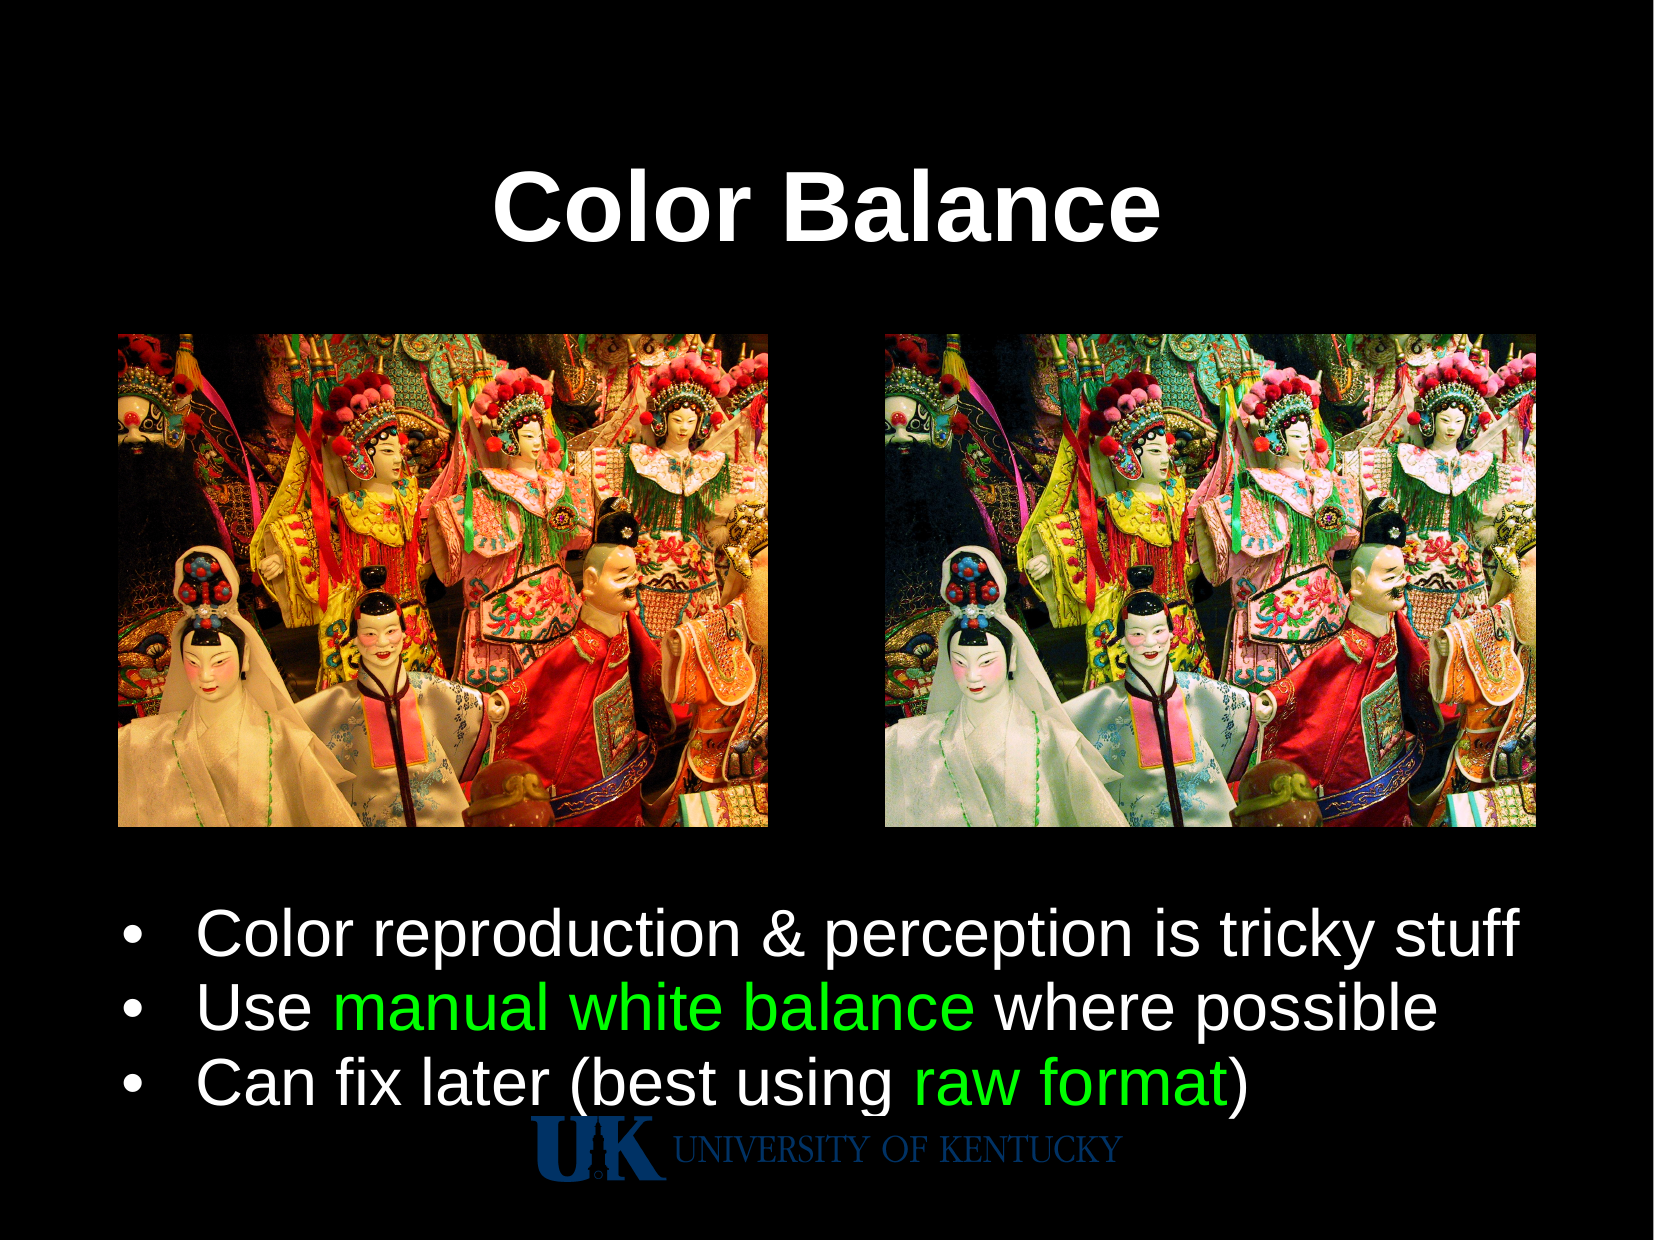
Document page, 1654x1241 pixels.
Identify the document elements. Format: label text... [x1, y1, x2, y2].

picture [531, 1116, 1123, 1182]
subtitle • Color reproduction & perception is tricky stuff • Use manual white balance where possible • Can fix later (best using raw format) [121, 344, 1534, 1127]
title Color Balance [121, 102, 1534, 311]
picture [118, 334, 768, 827]
picture [885, 334, 1536, 827]
